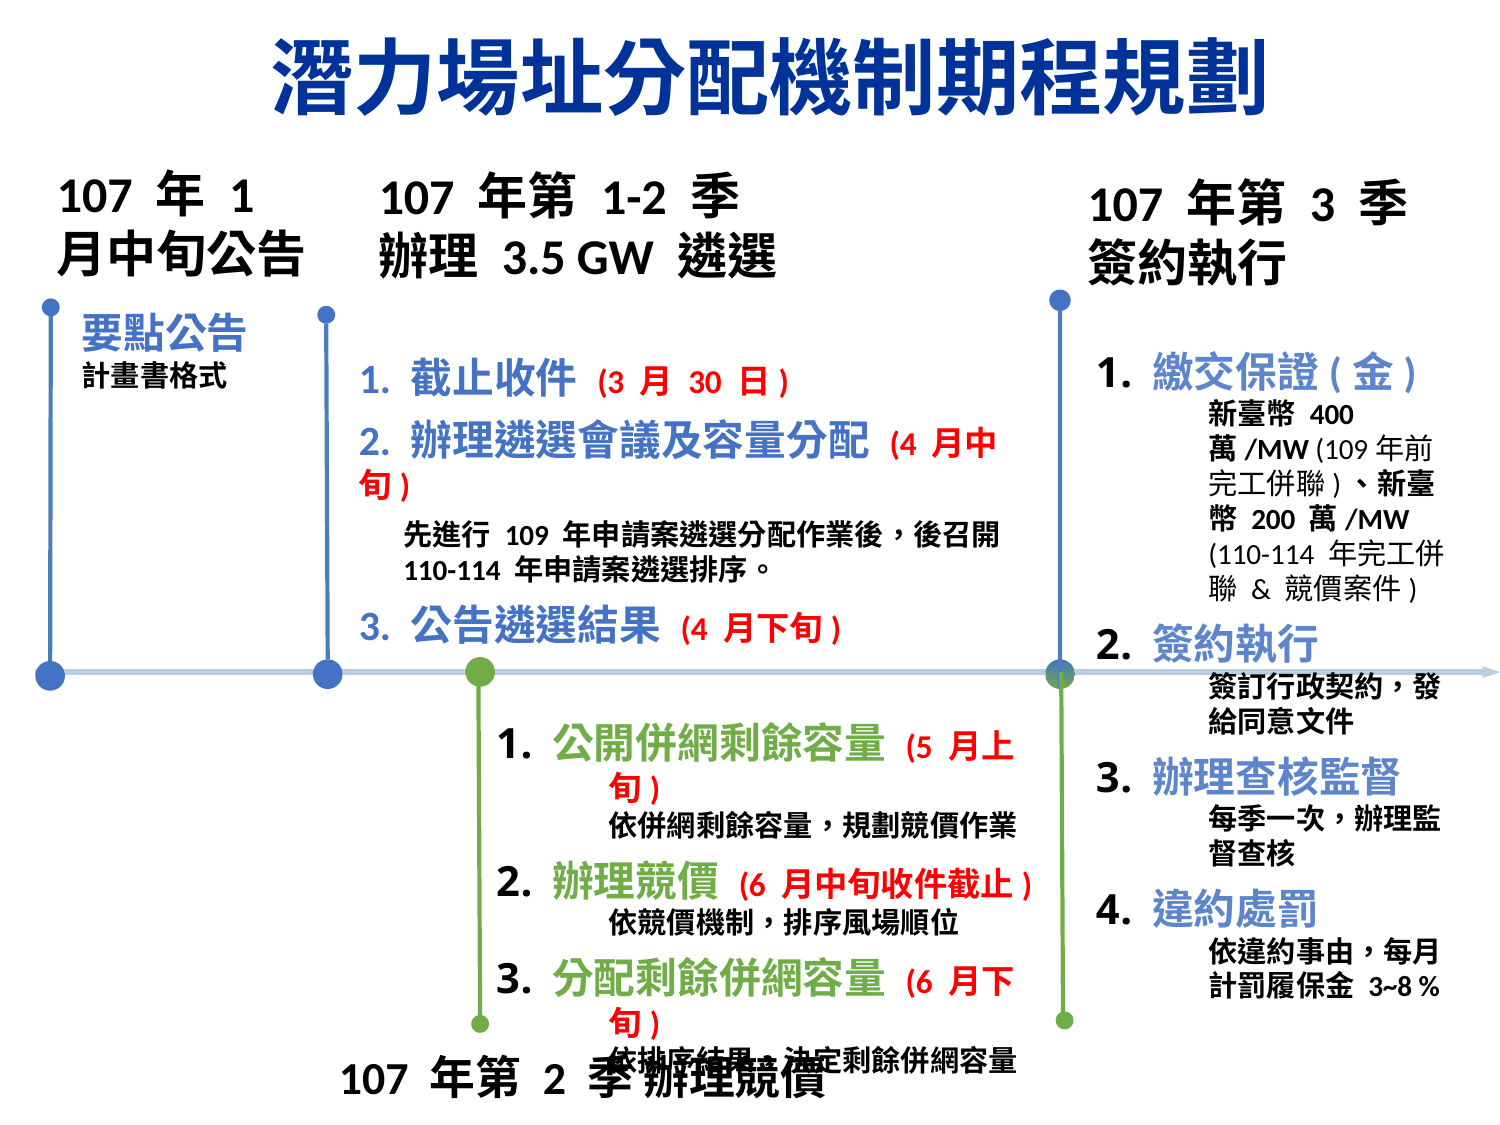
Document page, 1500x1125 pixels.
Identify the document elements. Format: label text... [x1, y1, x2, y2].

text_box [312, 659, 343, 689]
text_box [35, 661, 65, 691]
text_box 107 年第 2 季 辦理競價 [323, 1041, 940, 1113]
text_box 107 年 1 月中旬公告 [41, 155, 325, 292]
text_box [1055, 1011, 1074, 1030]
text_box [1045, 659, 1058, 689]
text_box [1063, 659, 1075, 689]
text_box [1049, 289, 1071, 311]
text_box 公開併網剩餘容量 (5 月上旬) 依併網剩餘容量，規劃競價作業 辦理競價 (6 月中旬收件截止) 依競價機制，排序風場順位 分配剩餘併網容量 (6 月下旬) 依排序結果，決定剩餘併網容量 [1064, 709, 1073, 1008]
text_box [465, 657, 495, 687]
text_box 繳交保證(金) 新臺幣 400 萬/MW (109年前完工併聯)、新臺幣 200 萬/MW (110-114 年完工併聯 & 競價案件) 簽約執行 簽訂行政契約，發給同意文件 辦理查核監督 每季一次，辦理監督查核 違約處罰 依違約事由，每月計罰履保金 3~8 % [1080, 338, 1471, 947]
text_box 潛力場址分配機制期程規劃 [159, 29, 1381, 126]
text_box [41, 298, 60, 317]
text_box [325, 305, 336, 324]
text_box [471, 1015, 489, 1033]
text_box 107 年第 3 季 簽約執行 [1072, 164, 1424, 301]
text_box 1. 截止收件 (3 月 30 日) 2. 辦理遴選會議及容量分配 (4 月中旬) 先進行 109 年申請案遴選分配作業後，後召開 110-114 年申請案遴選排序。 3. 公告遴選結果 (4 月下旬) [343, 343, 1035, 625]
text_box 公開併網剩餘容量 (5 月上旬) 依併網剩餘容量，規劃競價作業 辦理競價 (6 月中旬收件截止) 依競價機制，排序風場順位 分配剩餘併網容量 (6 月下旬) 依排序結果，決定剩餘併網容量 [480, 709, 1060, 1008]
text_box 107 年第 1-2 季 辦理 3.5 GW 遴選 [363, 157, 838, 294]
text_box 要點公告 計畫書格式 [66, 299, 325, 401]
